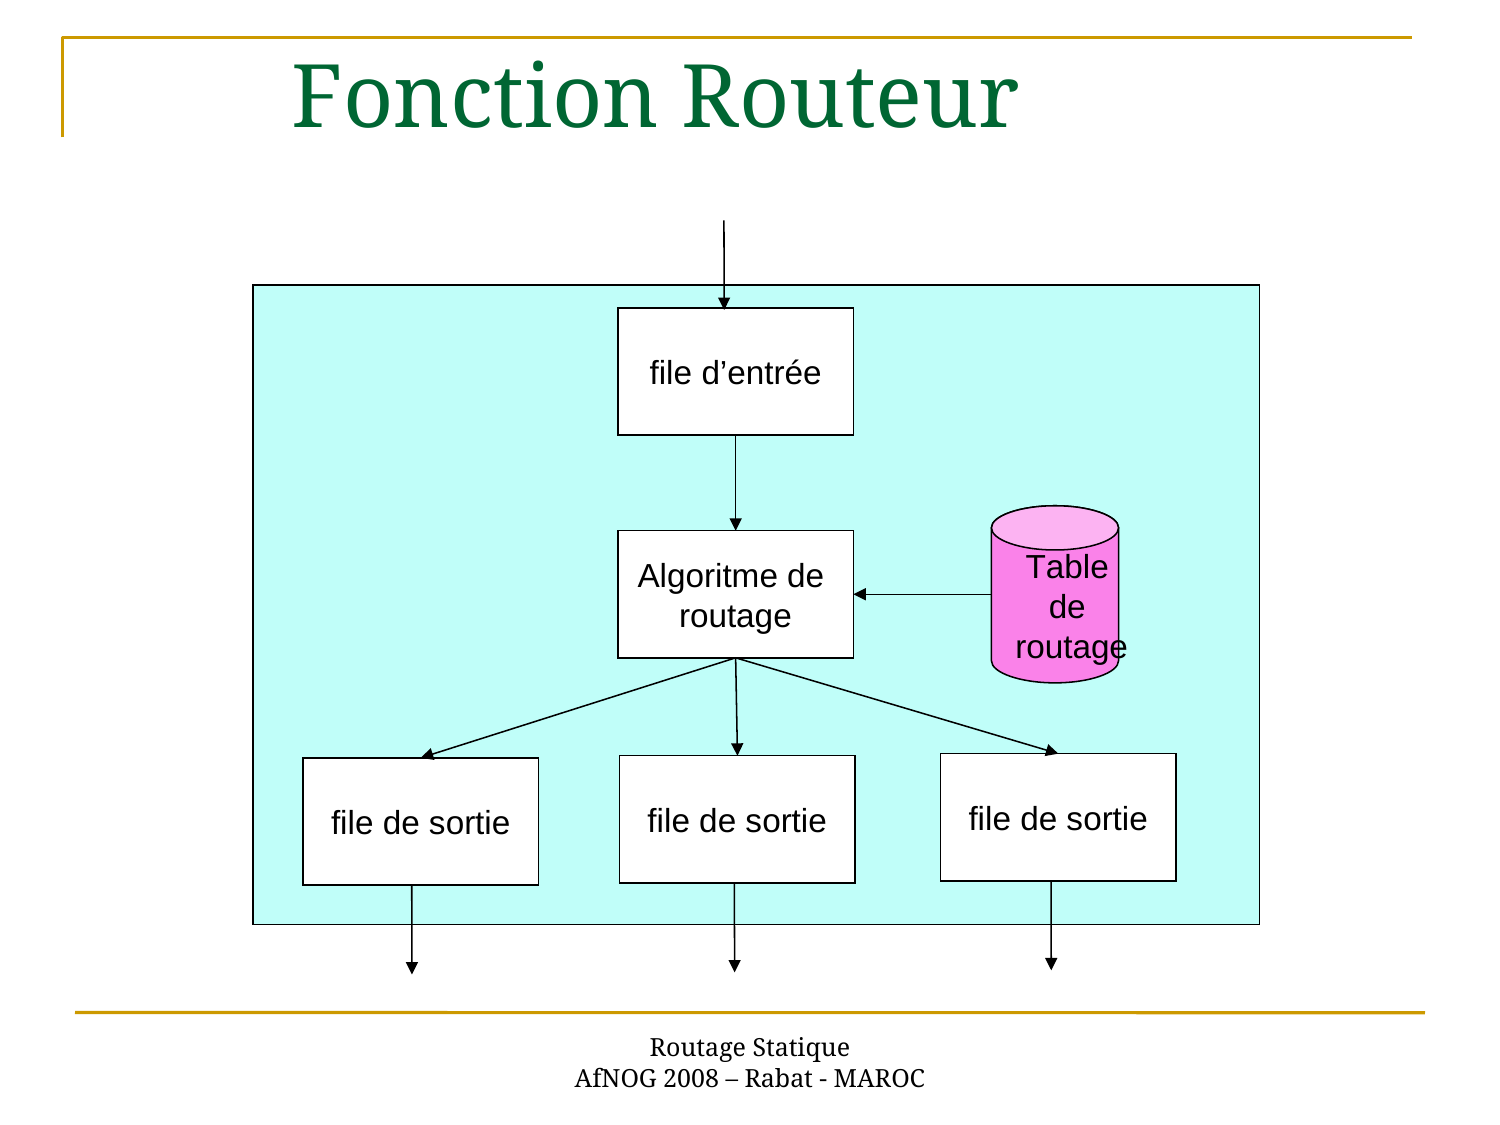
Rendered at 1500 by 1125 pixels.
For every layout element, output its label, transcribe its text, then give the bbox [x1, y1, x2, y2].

title Fonction Routeur [276, 33, 1466, 154]
text_box file de sortie [303, 757, 539, 885]
text_box file d’entrée [617, 307, 854, 435]
text_box Algoritme de routage [617, 530, 854, 658]
text_box file de sortie [619, 755, 856, 883]
text_box [413, 660, 736, 925]
text_box [725, 284, 1260, 925]
text_box [253, 284, 735, 925]
text_box Table de routage [991, 530, 1119, 683]
text_box [736, 660, 1050, 925]
text_box file de sortie [940, 753, 1177, 881]
